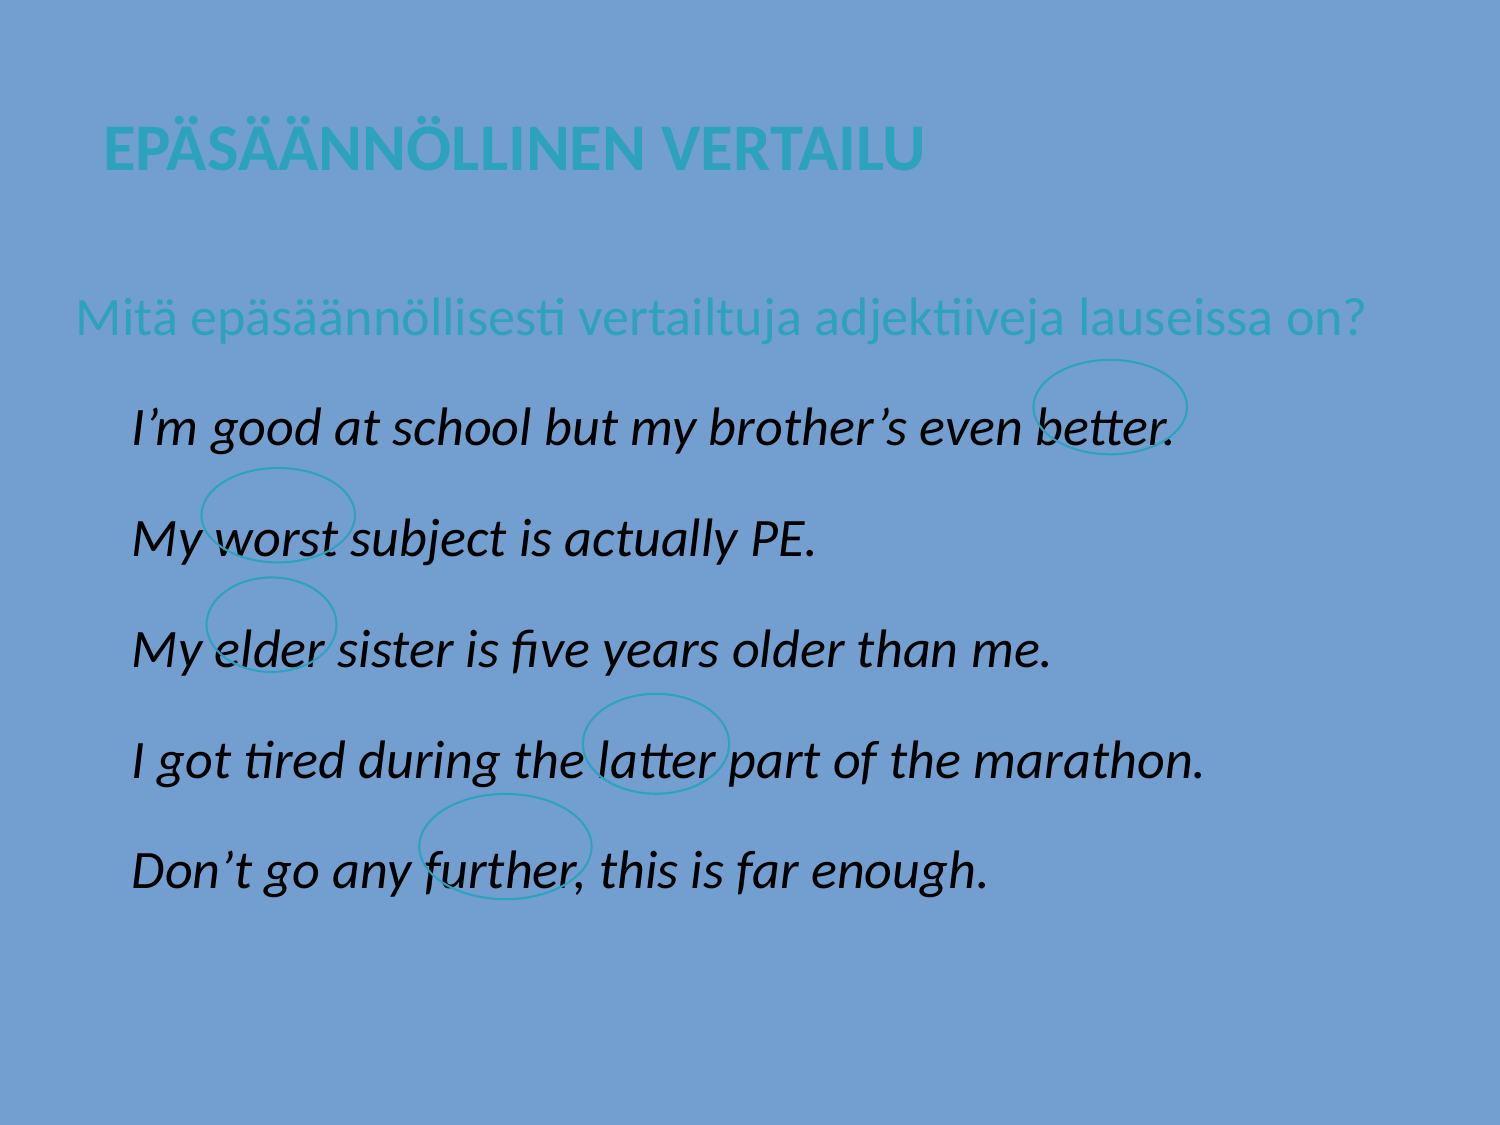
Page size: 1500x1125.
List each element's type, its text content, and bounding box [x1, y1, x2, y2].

title EPÄSÄÄNNÖLLINEN VERTAILU [88, 90, 1439, 198]
list Mitä epäsäännöllisesti vertailtuja adjektiiveja lauseissa on? I’m good at school but my brother’s even better. My worst subject is actually PE. My elder sister is five years older than me. I got tired during the latter part of the marathon. Don’t go any further, this is far enough. [60, 208, 1467, 929]
